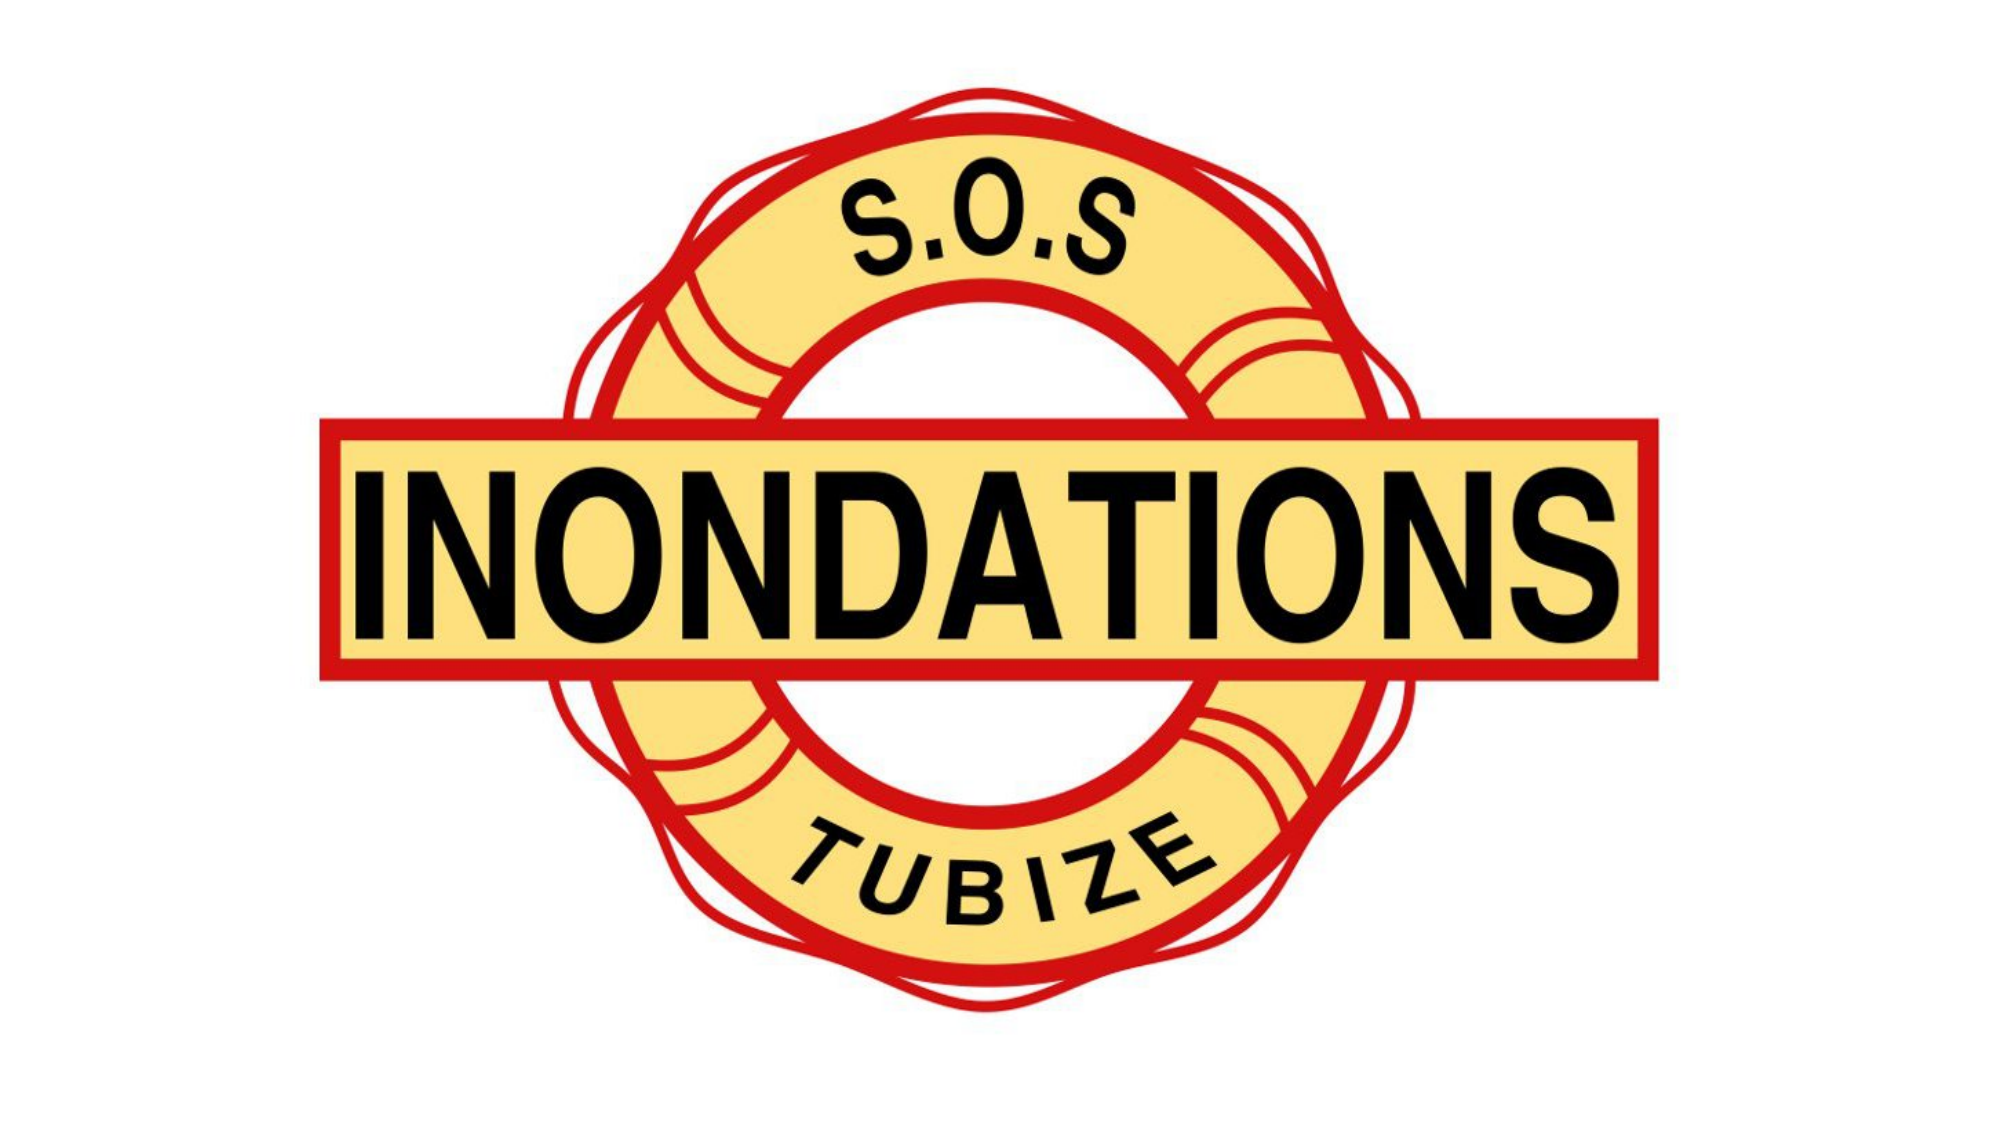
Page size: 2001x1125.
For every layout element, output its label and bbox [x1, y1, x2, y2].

picture [135, 0, 1843, 1103]
